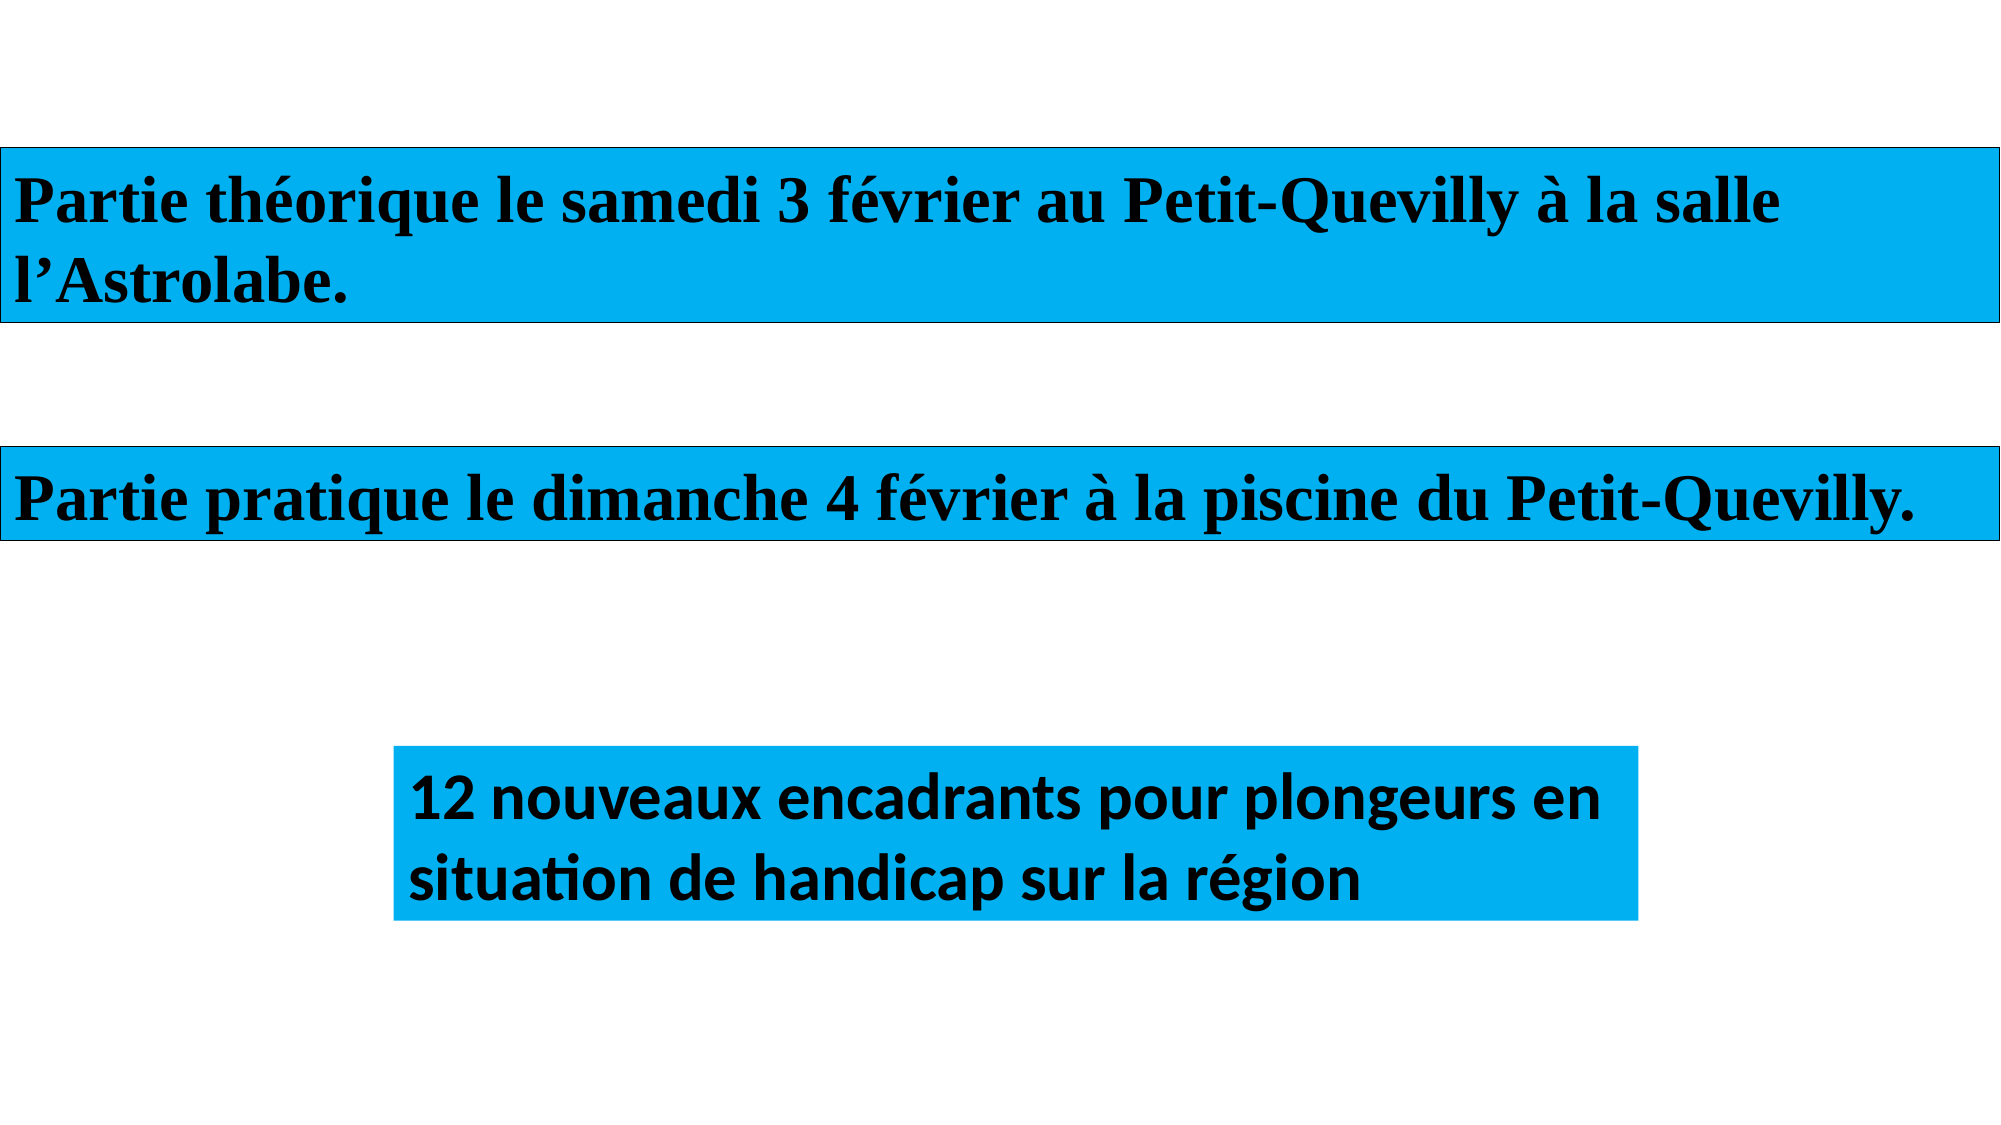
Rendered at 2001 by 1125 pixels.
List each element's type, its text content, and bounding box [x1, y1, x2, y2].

text_box Partie théorique le samedi 3 février au Petit-Quevilly à la salle l’Astrolabe. [0, 147, 2000, 323]
text_box Partie pratique le dimanche 4 février à la piscine du Petit-Quevilly. [0, 446, 2000, 541]
text_box 12 nouveaux encadrants pour plongeurs en situation de handicap sur la région [393, 745, 1639, 921]
